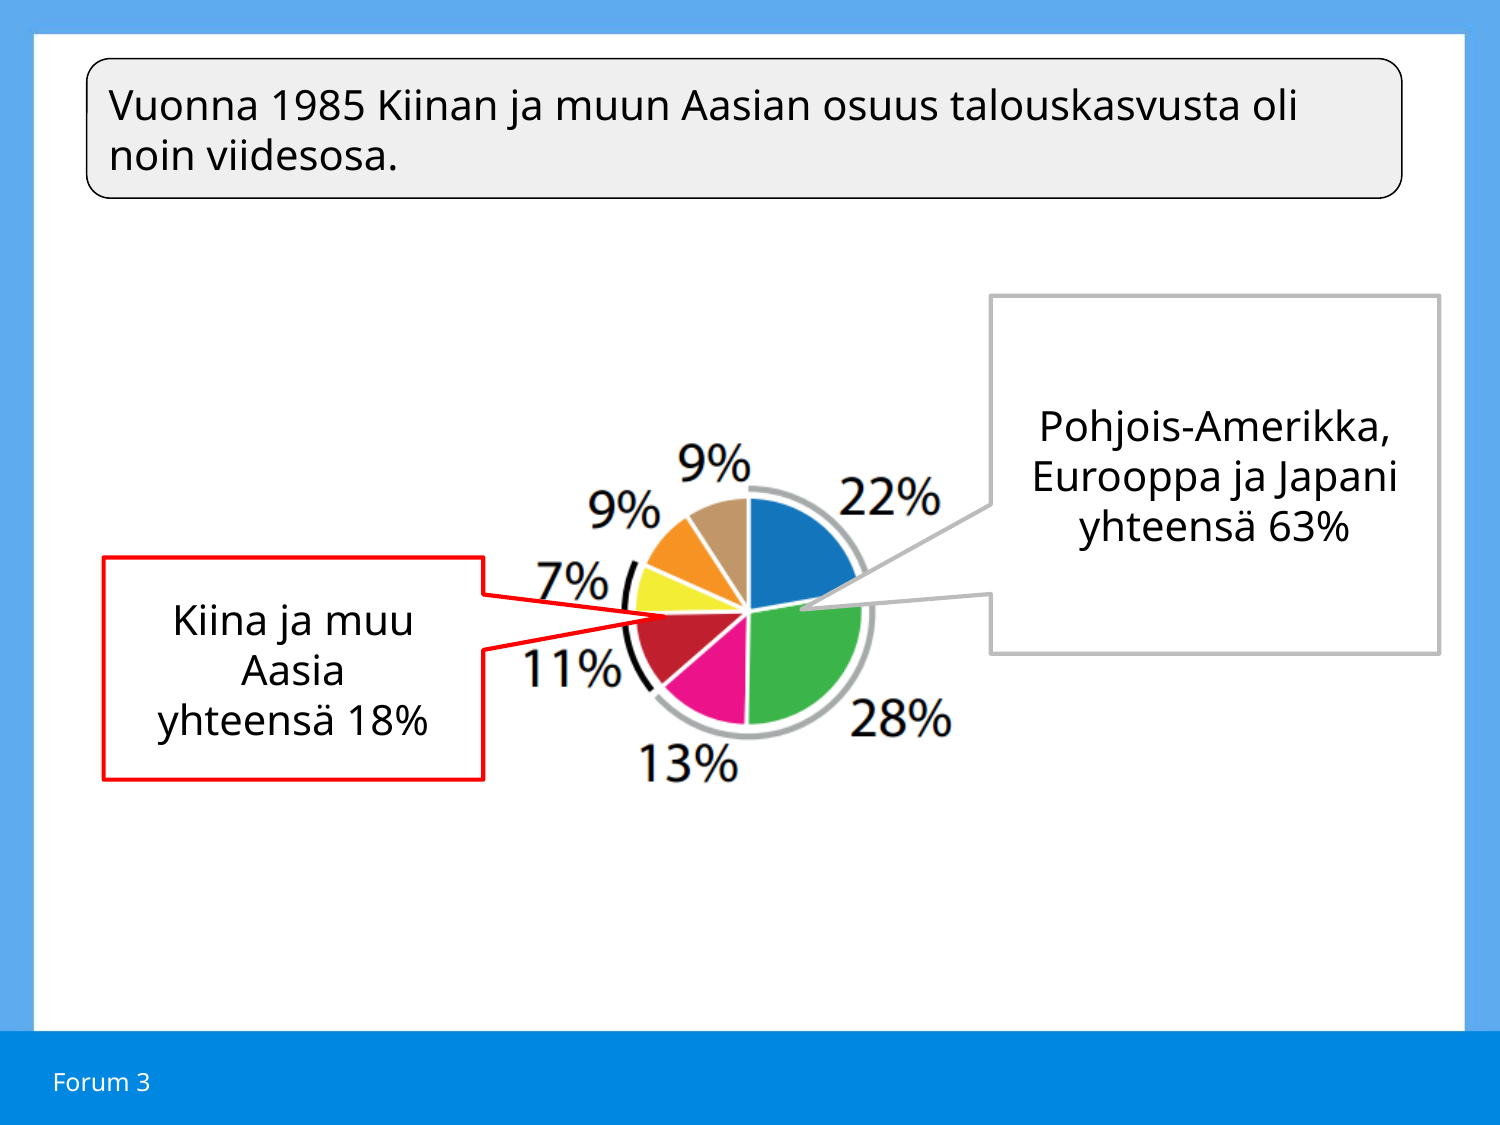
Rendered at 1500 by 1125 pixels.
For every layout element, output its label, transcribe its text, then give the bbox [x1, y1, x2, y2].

text_box Pohjois-Amerikka, Eurooppa ja Japani yhteensä 63% [801, 295, 1440, 654]
picture [0, 0, 1500, 1125]
text_box Vuonna 1985 Kiinan ja muun Aasian osuus talouskasvusta oli noin viidesosa. [86, 58, 1402, 199]
text_box Kiina ja muu Aasia yhteensä 18% [103, 557, 665, 780]
